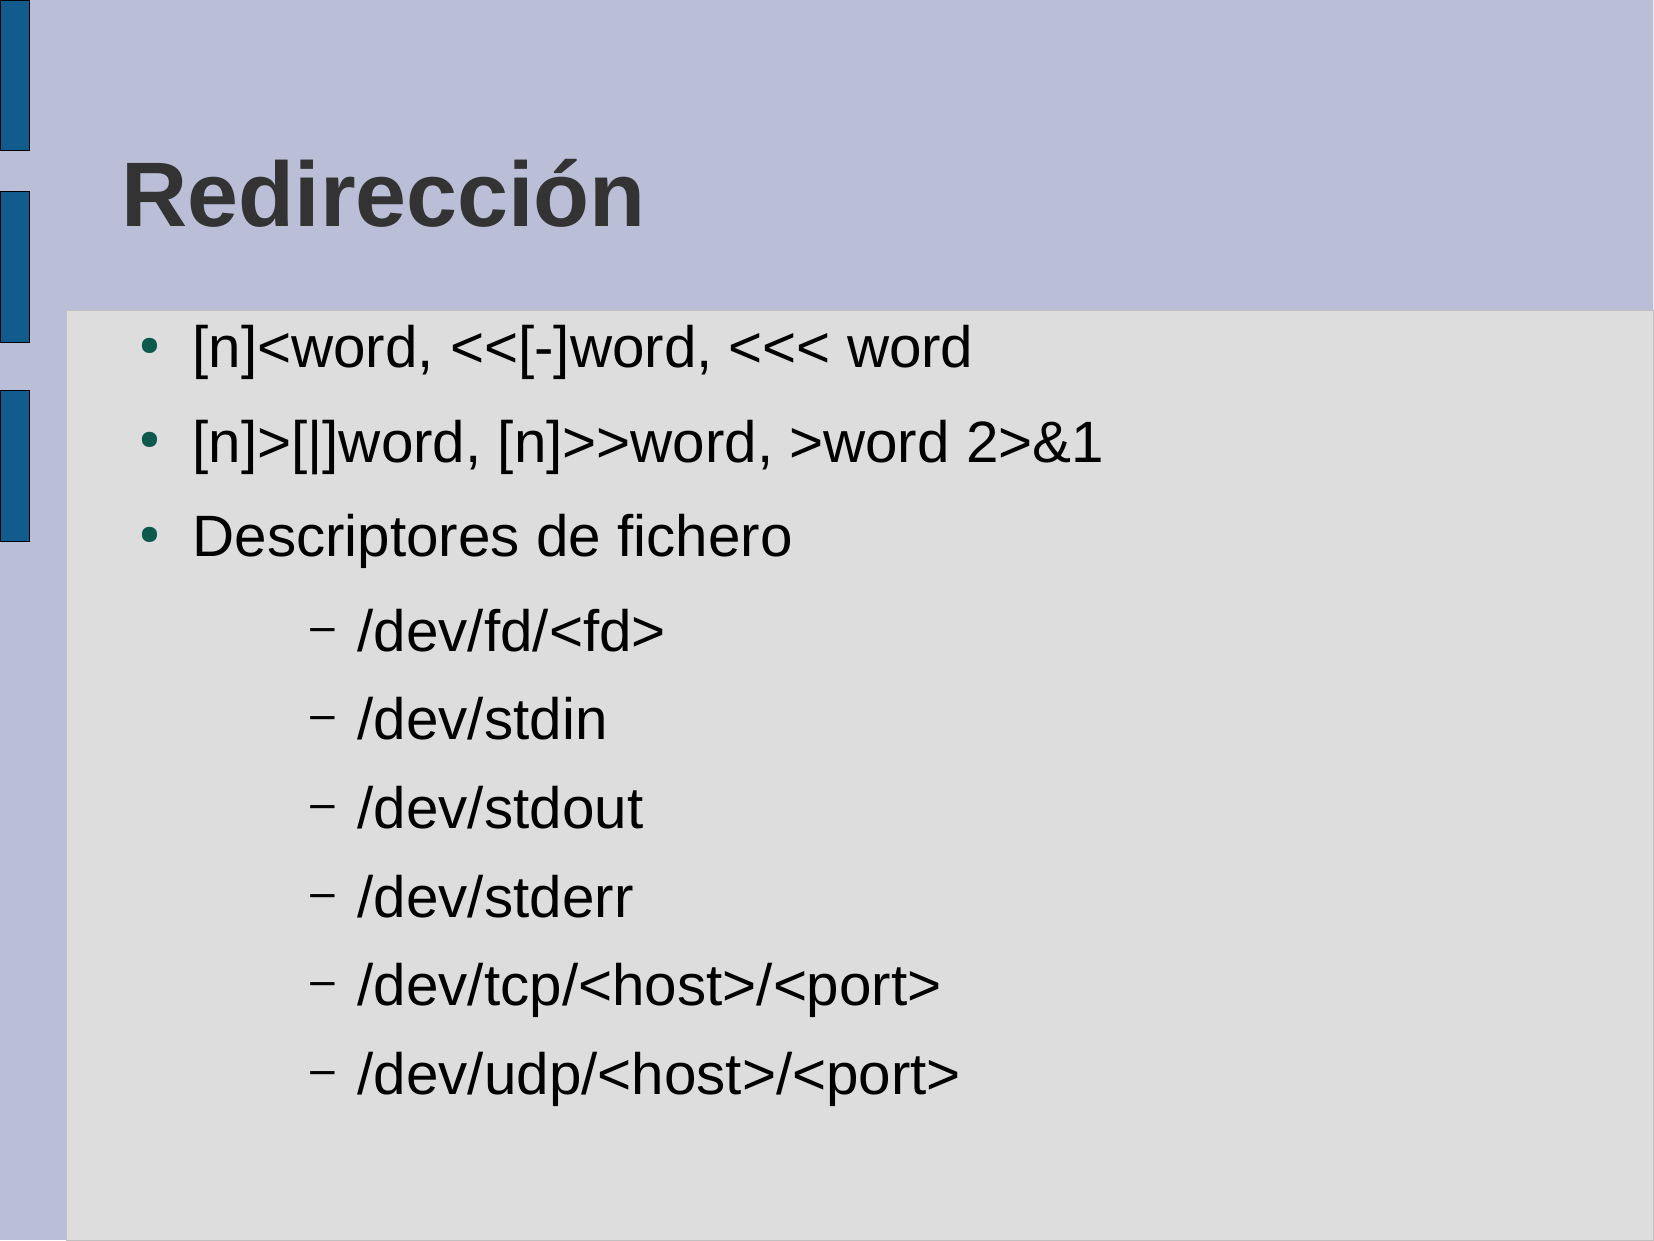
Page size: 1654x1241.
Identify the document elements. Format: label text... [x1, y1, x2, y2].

title Redirección [121, 98, 1534, 291]
list [n]<word, <<[-]word, <<< word [n]>[|]word, [n]>>word, >word 2>&1 Descriptores de fichero /dev/fd/<fd> /dev/stdin /dev/stdout /dev/stderr /dev/tcp/<host>/<port> /dev/udp/<host>/<port> [121, 314, 1534, 1107]
